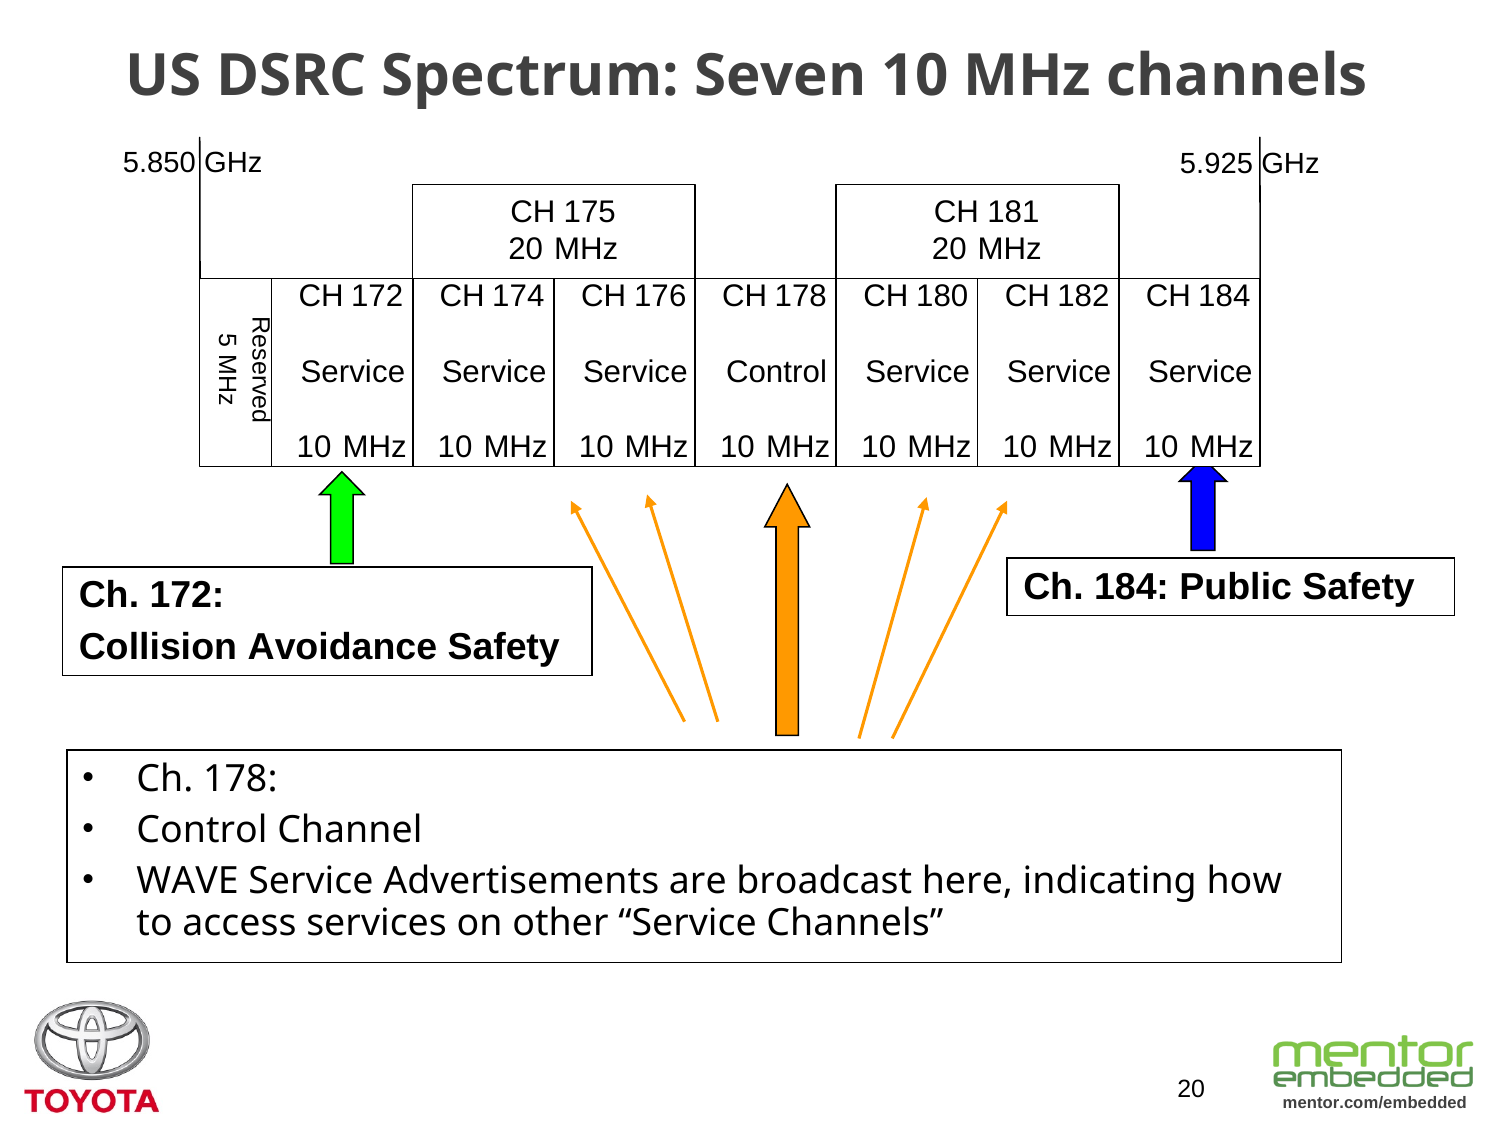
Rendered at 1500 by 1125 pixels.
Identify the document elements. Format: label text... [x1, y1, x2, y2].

text_box Service [583, 354, 688, 390]
text_box MHz [907, 429, 972, 465]
text_box CH [722, 278, 774, 314]
text_box 10 [719, 429, 764, 465]
text_box 176 [634, 279, 694, 314]
picture [1268, 1030, 1476, 1092]
text_box Reserved [246, 316, 271, 424]
text_box [200, 279, 271, 466]
text_box MHz [624, 429, 689, 465]
text_box MHz [1189, 429, 1255, 465]
text_box 5 MHz [213, 333, 242, 407]
text_box [978, 279, 1118, 466]
text_box CH [510, 194, 563, 230]
text_box MHz [342, 429, 407, 465]
text_box US DSRC Spectrum: Seven 10 MHz channels [49, 29, 1500, 97]
text_box MHz [483, 429, 548, 465]
text_box 174 [492, 279, 545, 314]
text_box [414, 279, 553, 466]
text_box MHz [977, 231, 1043, 267]
text_box Service [865, 354, 971, 390]
text_box Control [725, 354, 828, 390]
text_box [764, 484, 810, 736]
text_box 20 [931, 231, 976, 267]
text_box 20 [508, 231, 553, 267]
text_box 10 [296, 429, 341, 465]
text_box 184 [1198, 278, 1251, 314]
text_box MHz [554, 231, 619, 267]
text_box Service [441, 354, 547, 390]
text_box 181 [987, 194, 1049, 230]
text_box [696, 279, 835, 466]
text_box Ch. 178: Control Channel WAVE Service Advertisements are broadcast here, indicating how to access services on other “Service Channels” [66, 750, 1342, 963]
text_box 5.850 GHz [122, 146, 272, 179]
text_box 175 [563, 194, 625, 230]
text_box CH [1004, 279, 1057, 314]
text_box CH [933, 194, 987, 230]
text_box 10 [1002, 429, 1047, 465]
text_box [1120, 279, 1259, 466]
text_box 10 [578, 429, 623, 465]
picture [24, 998, 163, 1114]
text_box Service [1006, 354, 1112, 390]
text_box [837, 185, 1118, 278]
text_box 178 [774, 278, 828, 314]
text_box Ch. 172: Collision Avoidance Safety [62, 566, 592, 676]
text_box [837, 279, 977, 466]
text_box 180 [916, 279, 969, 314]
text_box 10 [861, 429, 906, 465]
text_box [555, 279, 694, 466]
text_box MHz [1048, 429, 1113, 465]
text_box CH [298, 278, 350, 314]
text_box 10 [437, 429, 482, 465]
text_box [413, 185, 694, 278]
text_box 5.925 GHz [1180, 147, 1329, 181]
text_box [1179, 467, 1227, 551]
text_box CH [863, 279, 916, 314]
text_box 182 [1057, 279, 1110, 314]
text_box [319, 471, 365, 564]
text_box Ch. 184: Public Safety [1007, 558, 1455, 616]
text_box [272, 279, 412, 466]
text_box Service [1147, 354, 1253, 390]
text_box 10 [1143, 429, 1188, 465]
text_box [192, 278, 199, 467]
text_box CH [580, 279, 634, 314]
text_box 172 [350, 278, 404, 314]
text_box Service [300, 354, 406, 390]
text_box CH [439, 279, 492, 314]
text_box CH [1145, 278, 1198, 314]
text_box MHz [766, 429, 831, 465]
